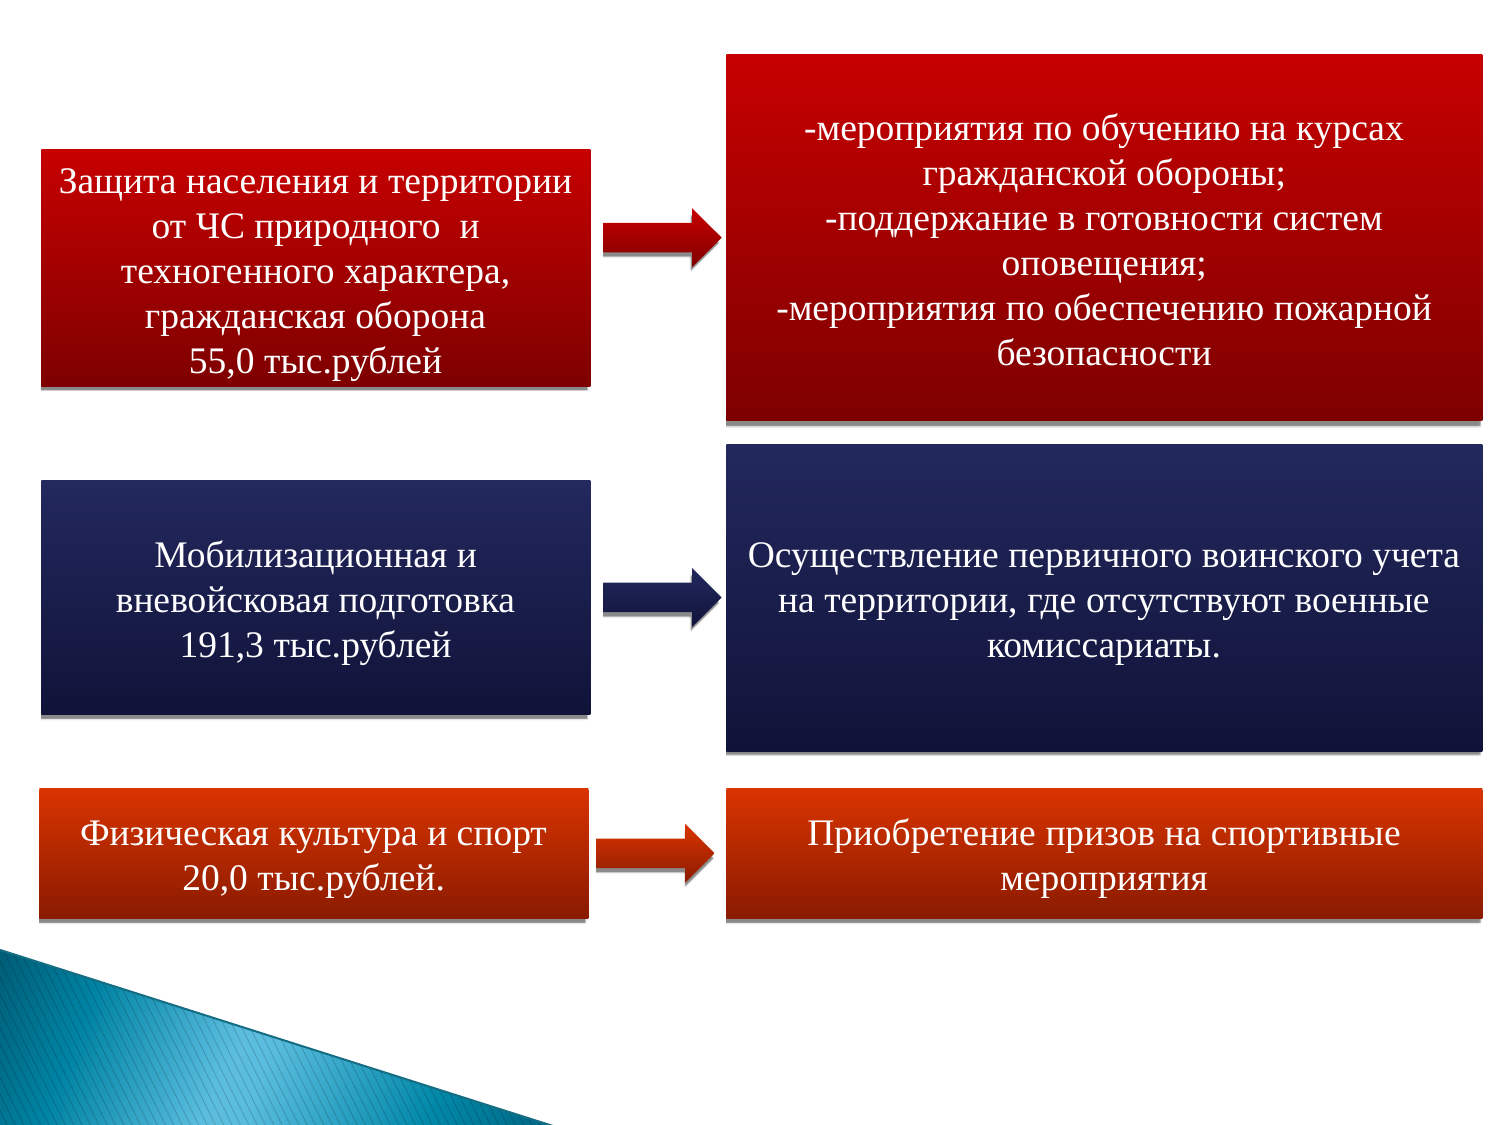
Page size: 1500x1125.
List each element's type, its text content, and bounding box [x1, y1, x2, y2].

text_box Мобилизационная и вневойсковая подготовка 191,3 тыс.рублей [41, 481, 590, 714]
text_box Физическая культура и спорт 20,0 тыс.рублей. [39, 788, 588, 918]
text_box [603, 208, 722, 268]
text_box [596, 823, 715, 883]
text_box Осуществление первичного воинского учета на территории, где отсутствуют военные комиссариаты. [726, 444, 1482, 752]
text_box Приобретение призов на спортивные мероприятия [726, 788, 1482, 918]
text_box -мероприятия по обучению на курсах гражданской обороны; -поддержание в готовности систем оповещения; -мероприятия по обеспечению пожарной безопасности [726, 55, 1482, 421]
text_box Защита населения и территории от ЧС природного и техногенного характера, гражданская оборона 55,0 тыс.рублей [41, 149, 590, 387]
text_box [603, 567, 722, 628]
